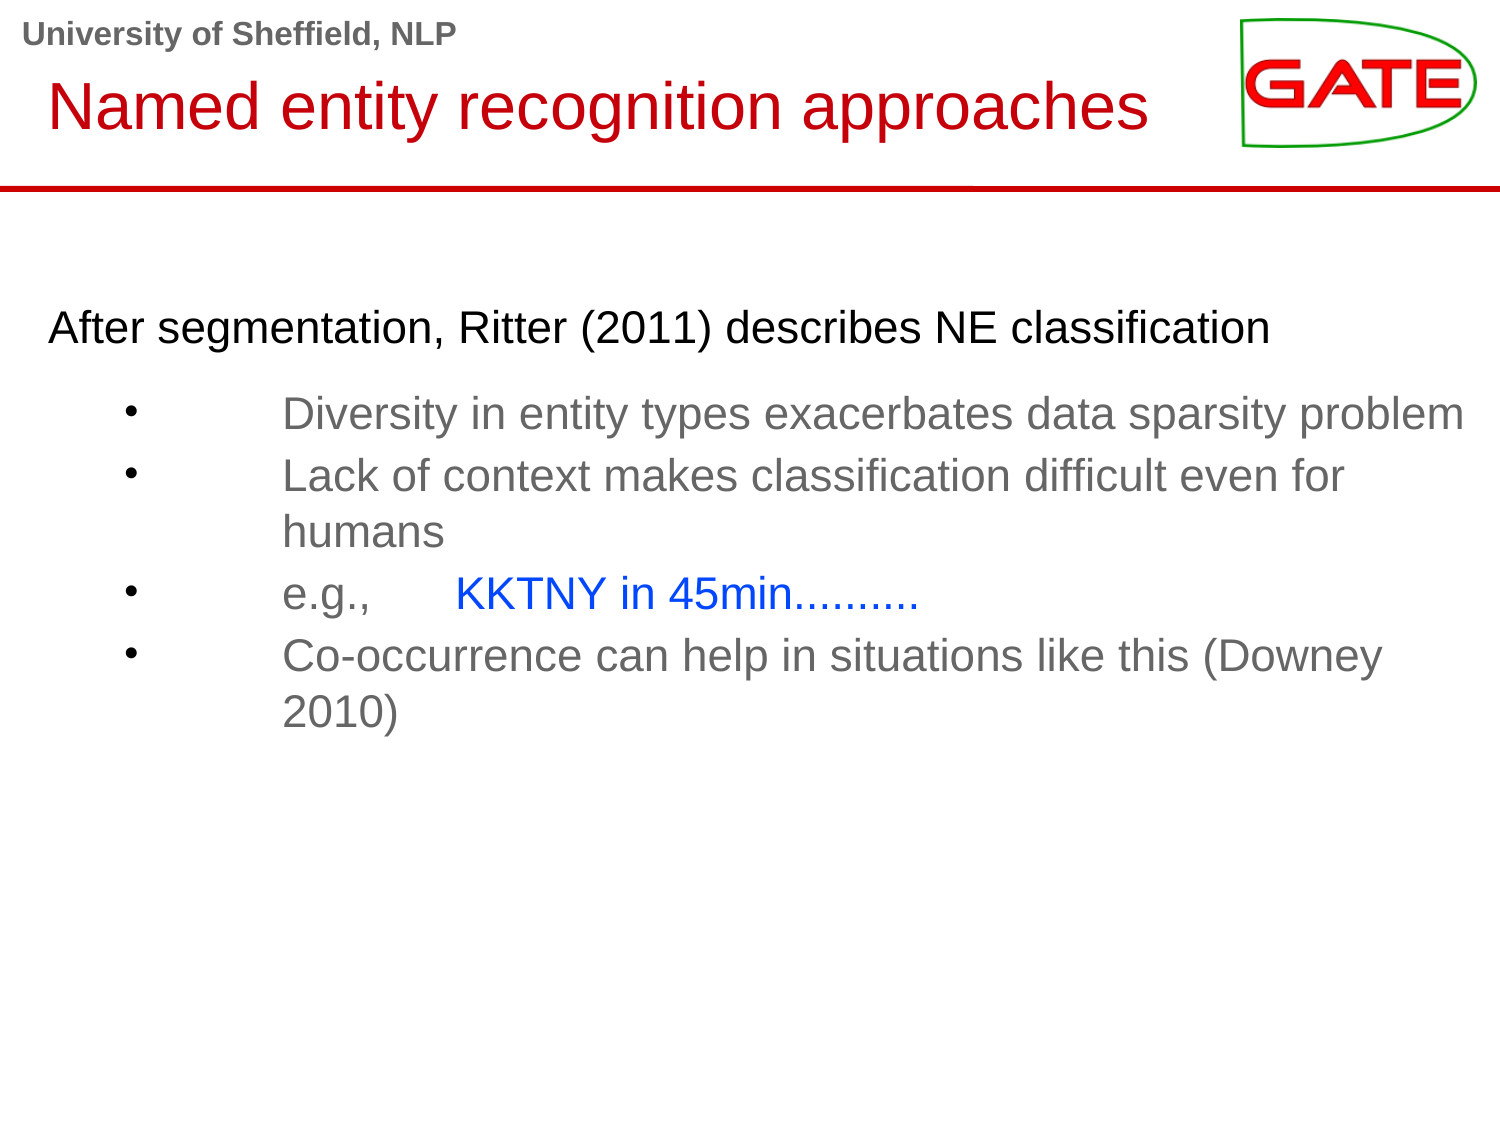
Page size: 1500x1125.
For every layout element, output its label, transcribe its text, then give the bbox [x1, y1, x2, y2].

picture [1240, 18, 1477, 148]
text_box After segmentation, Ritter (2011) describes NE classification Diversity in entity types exacerbates data sparsity problem Lack of context makes classification difficult even for humans e.g., KKTNY in 45min.......... Co-occurrence can help in situations like this (Downey 2010) [47, 212, 1500, 1064]
text_box Named entity recognition approaches [47, 47, 1267, 168]
